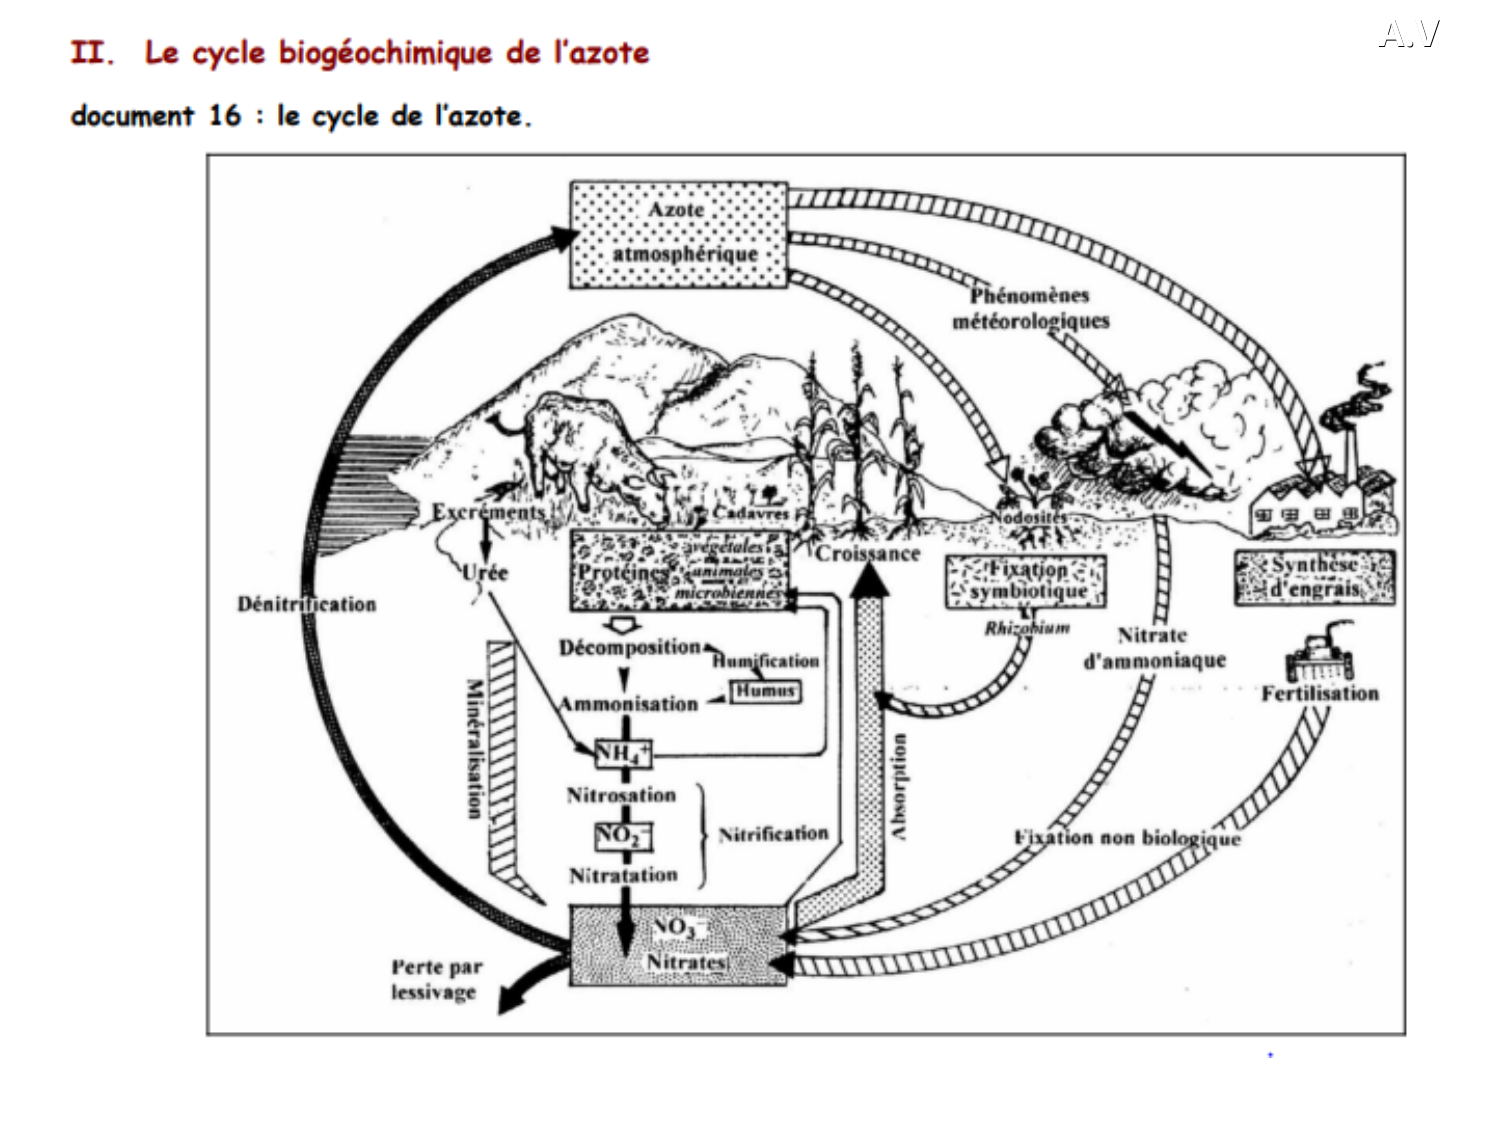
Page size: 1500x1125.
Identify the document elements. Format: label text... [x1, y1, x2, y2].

picture [32, 28, 1465, 1058]
text_box A.V [1363, 1, 1488, 63]
